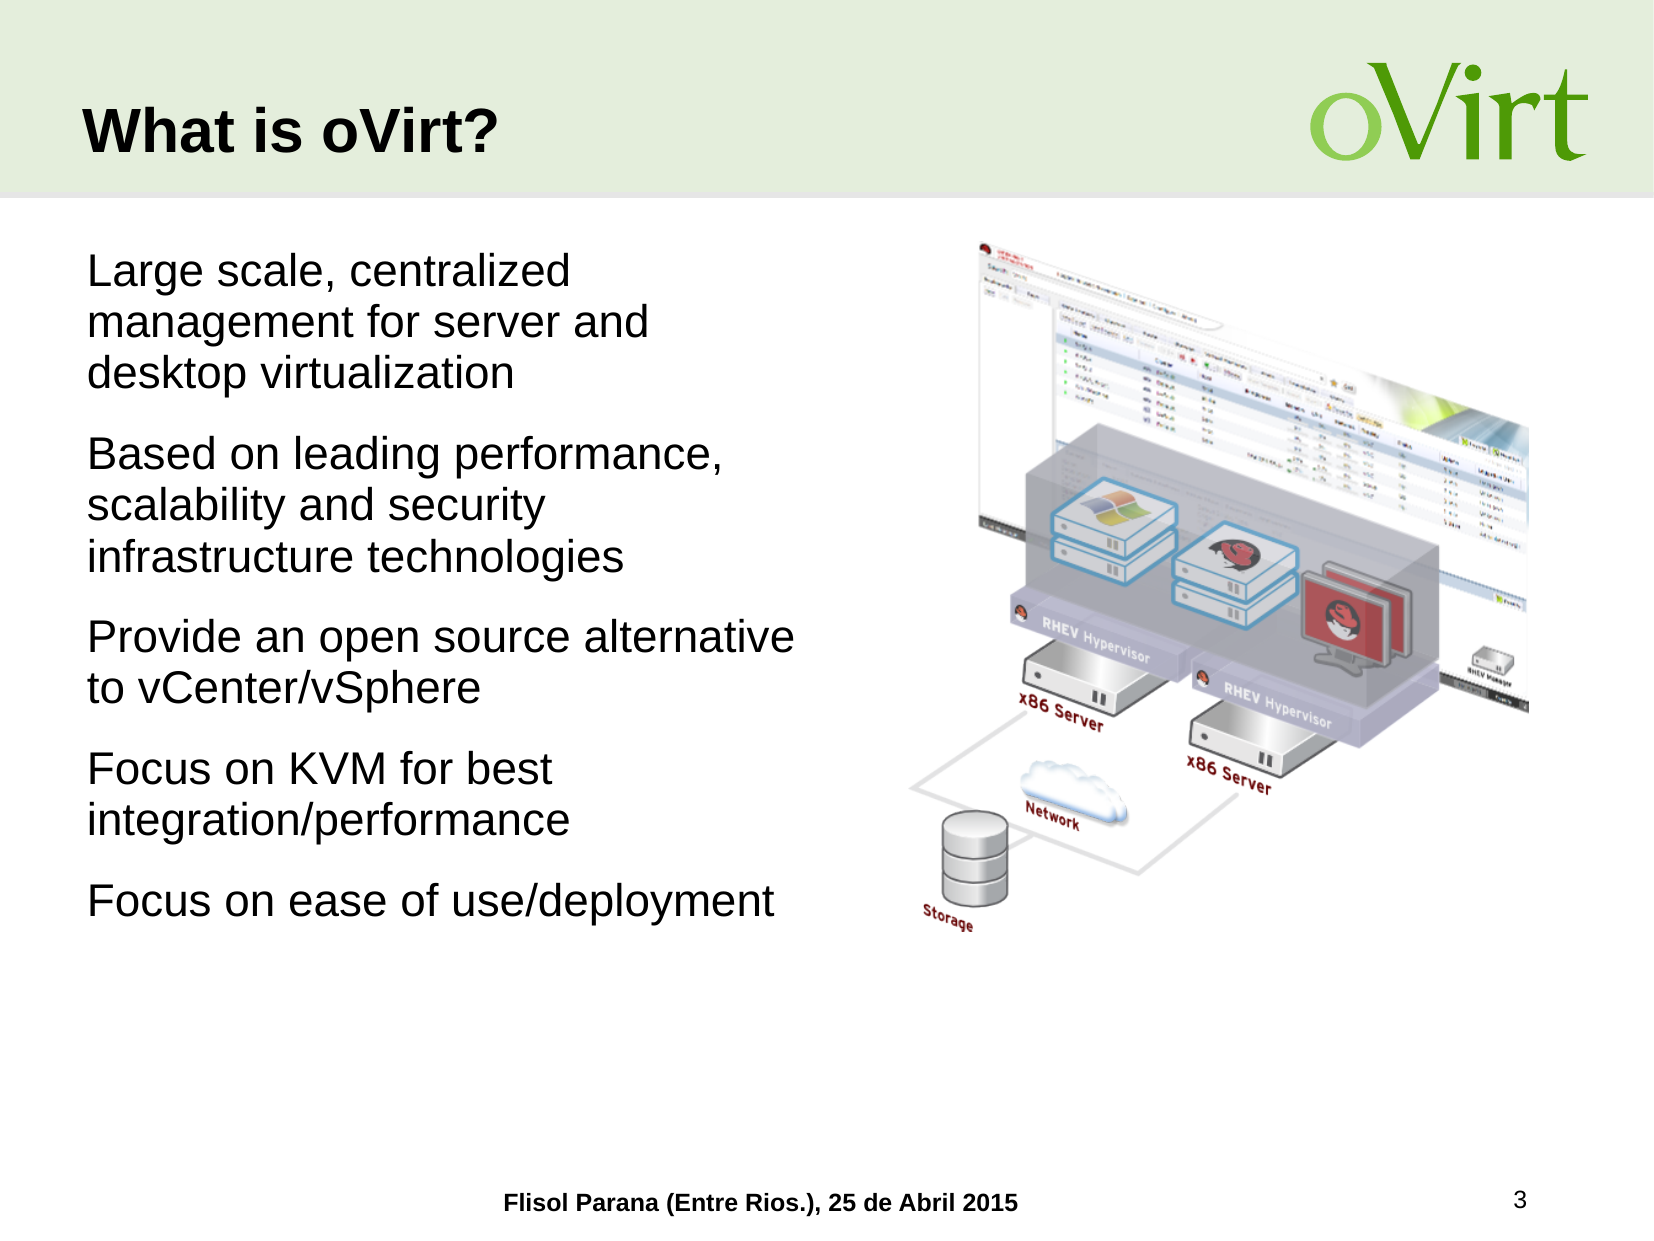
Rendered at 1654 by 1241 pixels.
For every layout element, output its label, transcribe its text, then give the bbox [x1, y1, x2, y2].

title What is oVirt? [82, 37, 1571, 226]
list Large scale, centralized management for server and desktop virtualization Based on leading performance, scalability and security infrastructure technologies Provide an open source alternative to vCenter/vSphere Focus on KVM for best integration/performance Focus on ease of use/deployment [86, 244, 814, 1039]
picture [878, 241, 1560, 932]
